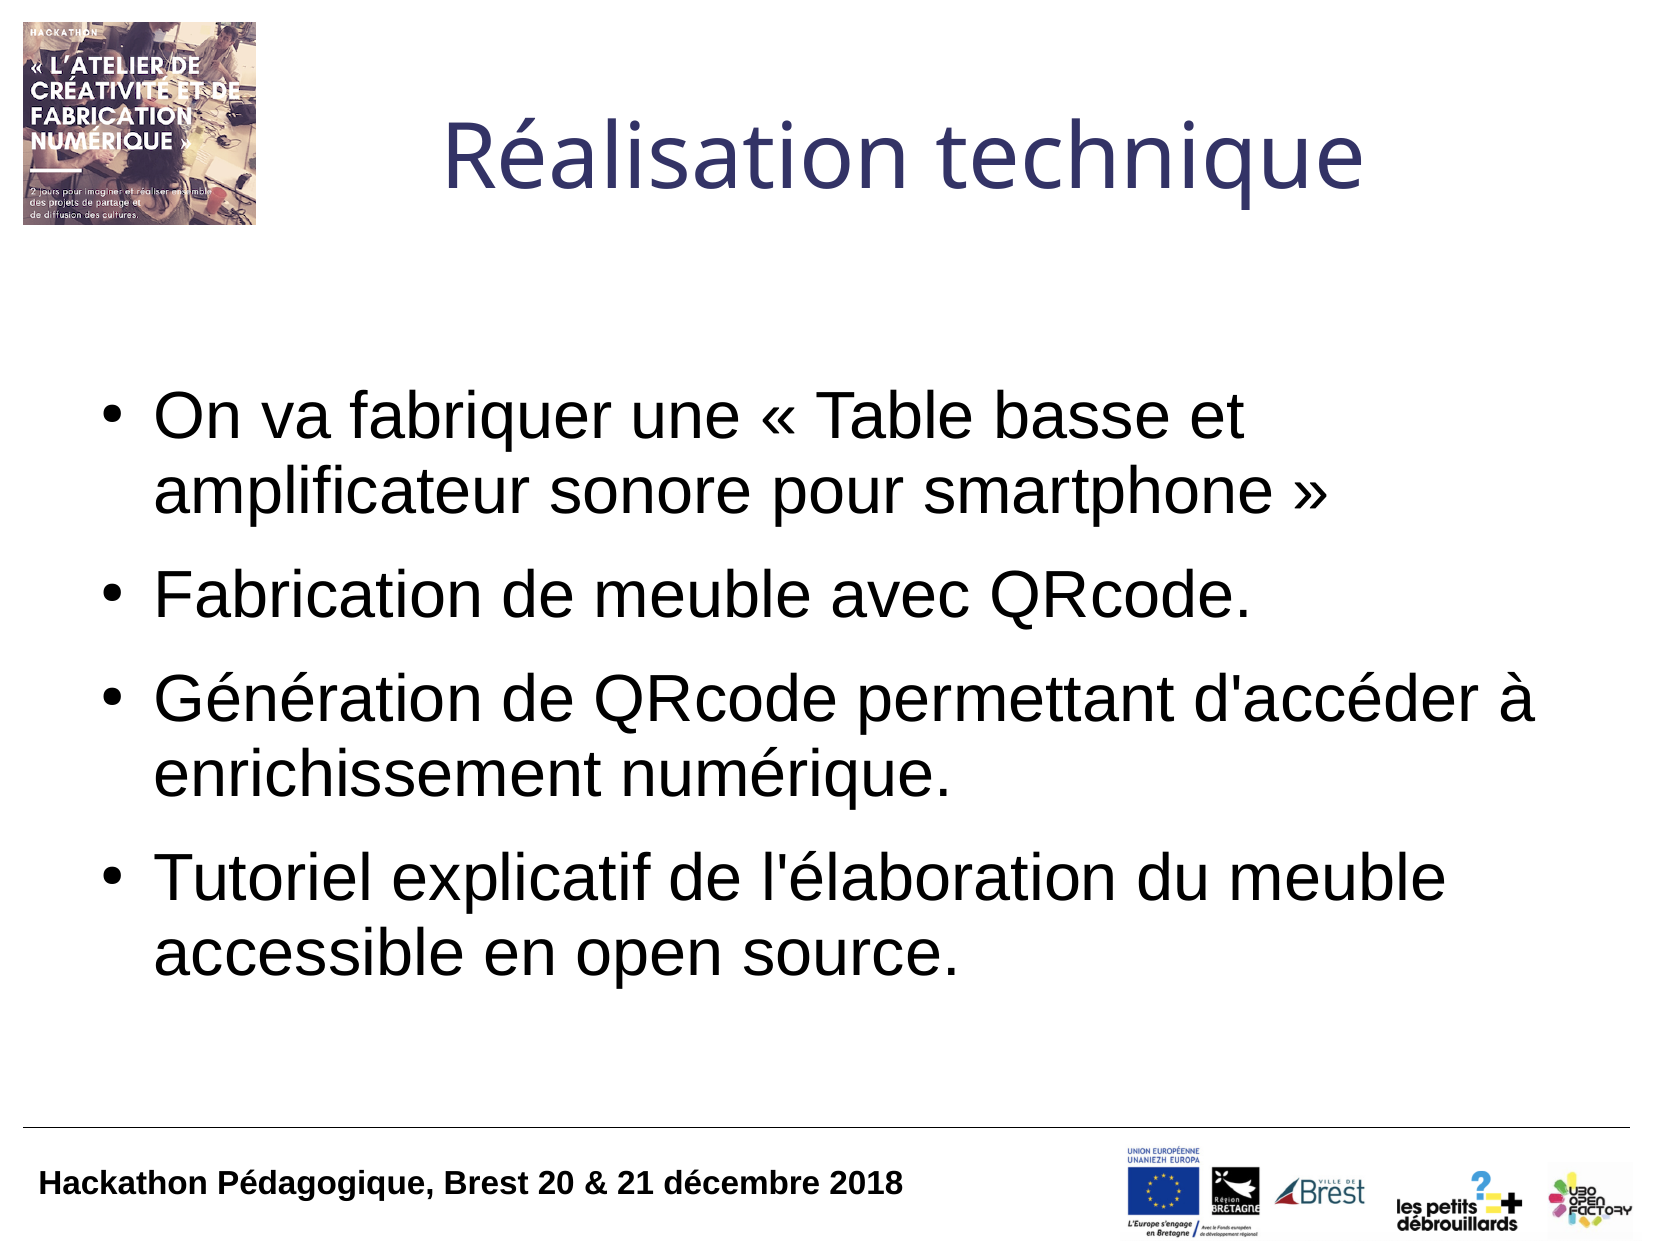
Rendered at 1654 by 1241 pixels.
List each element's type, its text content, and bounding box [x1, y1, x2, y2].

list On va fabriquer une « Table basse et amplificateur sonore pour smartphone » Fabrication de meuble avec QRcode. Génération de QRcode permettant d'accéder à enrichissement numérique. Tutoriel explicatif de l'élaboration du meuble accessible en open source. [82, 377, 1571, 1109]
title Réalisation technique [236, 49, 1571, 257]
picture [1120, 1137, 1642, 1241]
text_box Hackathon Pédagogique, Brest 20 & 21 décembre 2018 [23, 1157, 945, 1211]
picture [23, 22, 256, 225]
